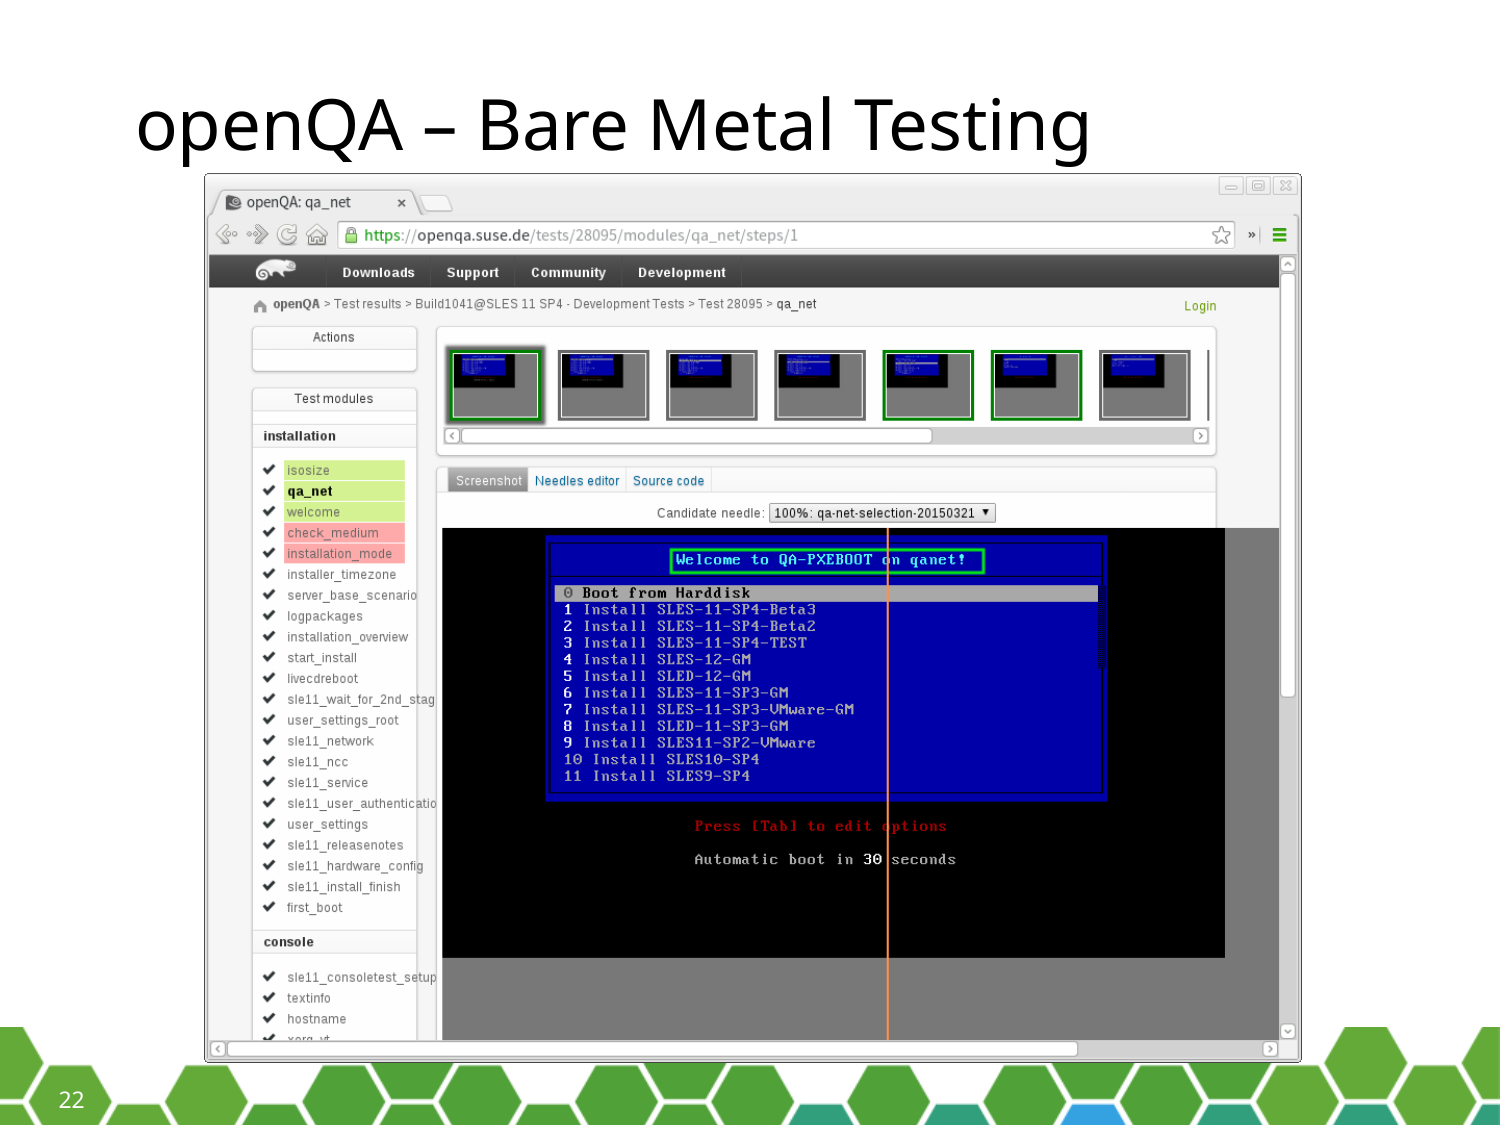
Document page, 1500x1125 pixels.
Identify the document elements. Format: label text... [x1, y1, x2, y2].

picture [0, 173, 1500, 1125]
title openQA – Bare Metal Testing [135, 41, 1372, 204]
